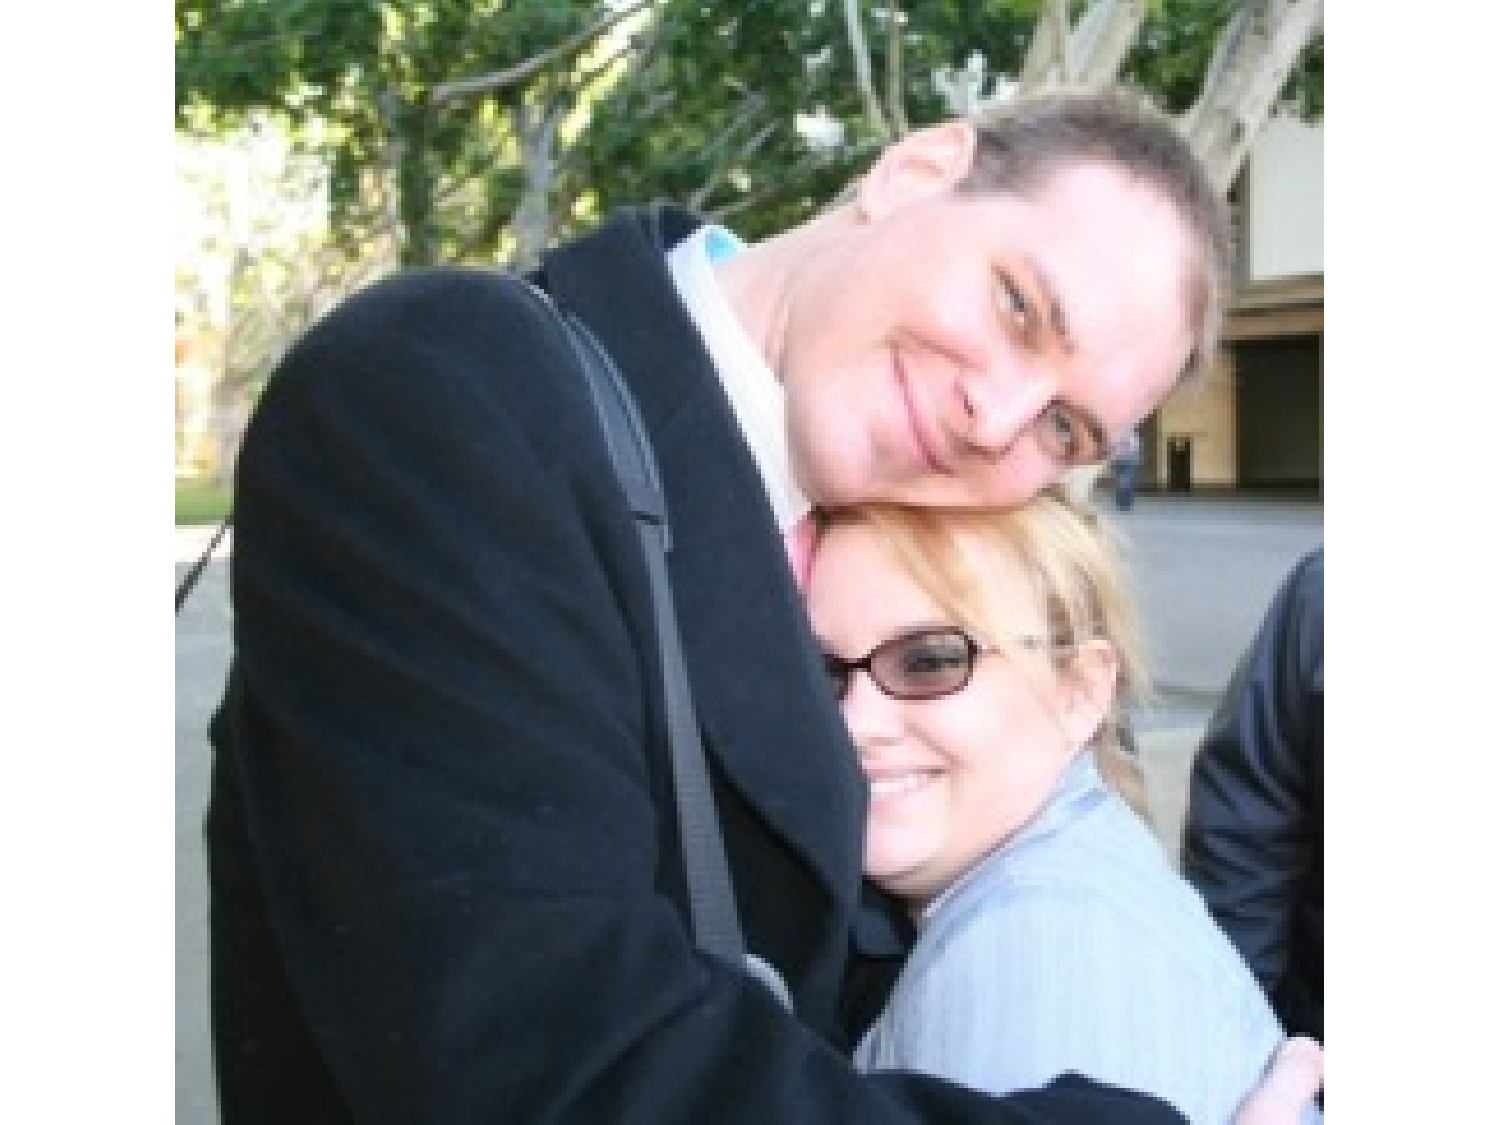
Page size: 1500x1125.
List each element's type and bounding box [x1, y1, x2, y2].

picture [175, 0, 1324, 1125]
